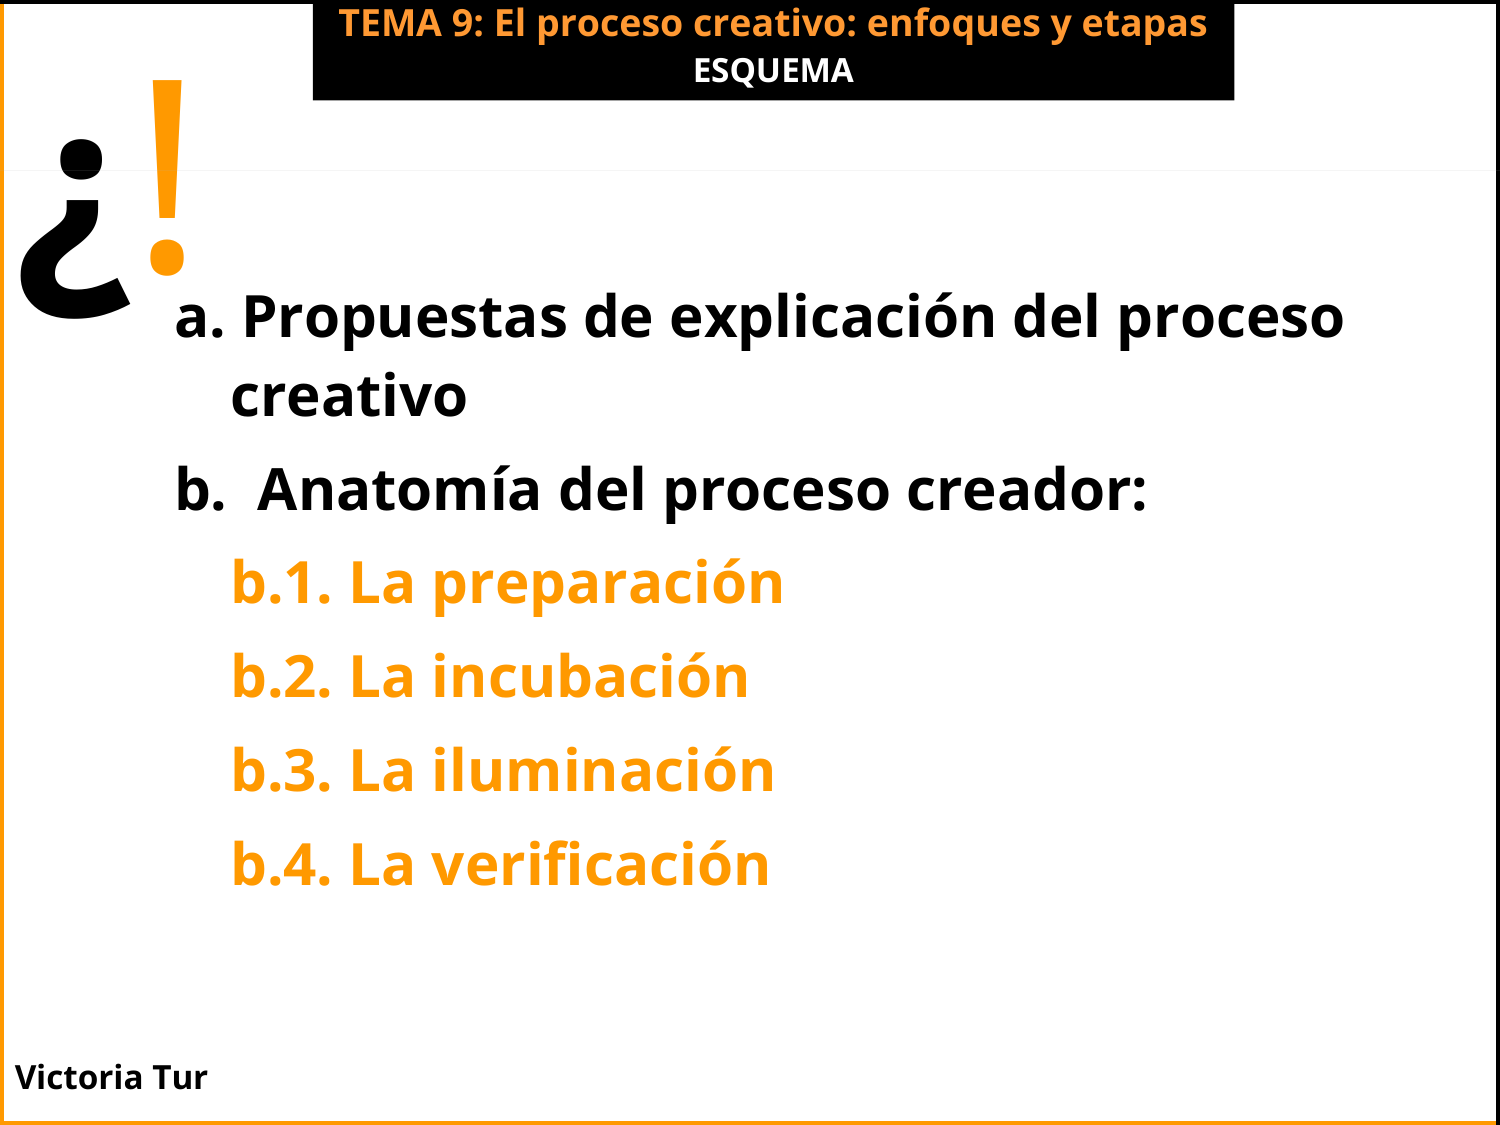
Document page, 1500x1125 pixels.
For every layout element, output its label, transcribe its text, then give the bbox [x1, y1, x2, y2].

text_box a. Propuestas de explicación del proceso creativo b. Anatomía del proceso creador: b.1. La preparación b.2. La incubación b.3. La iluminación b.4. La verificación [159, 267, 1445, 1000]
